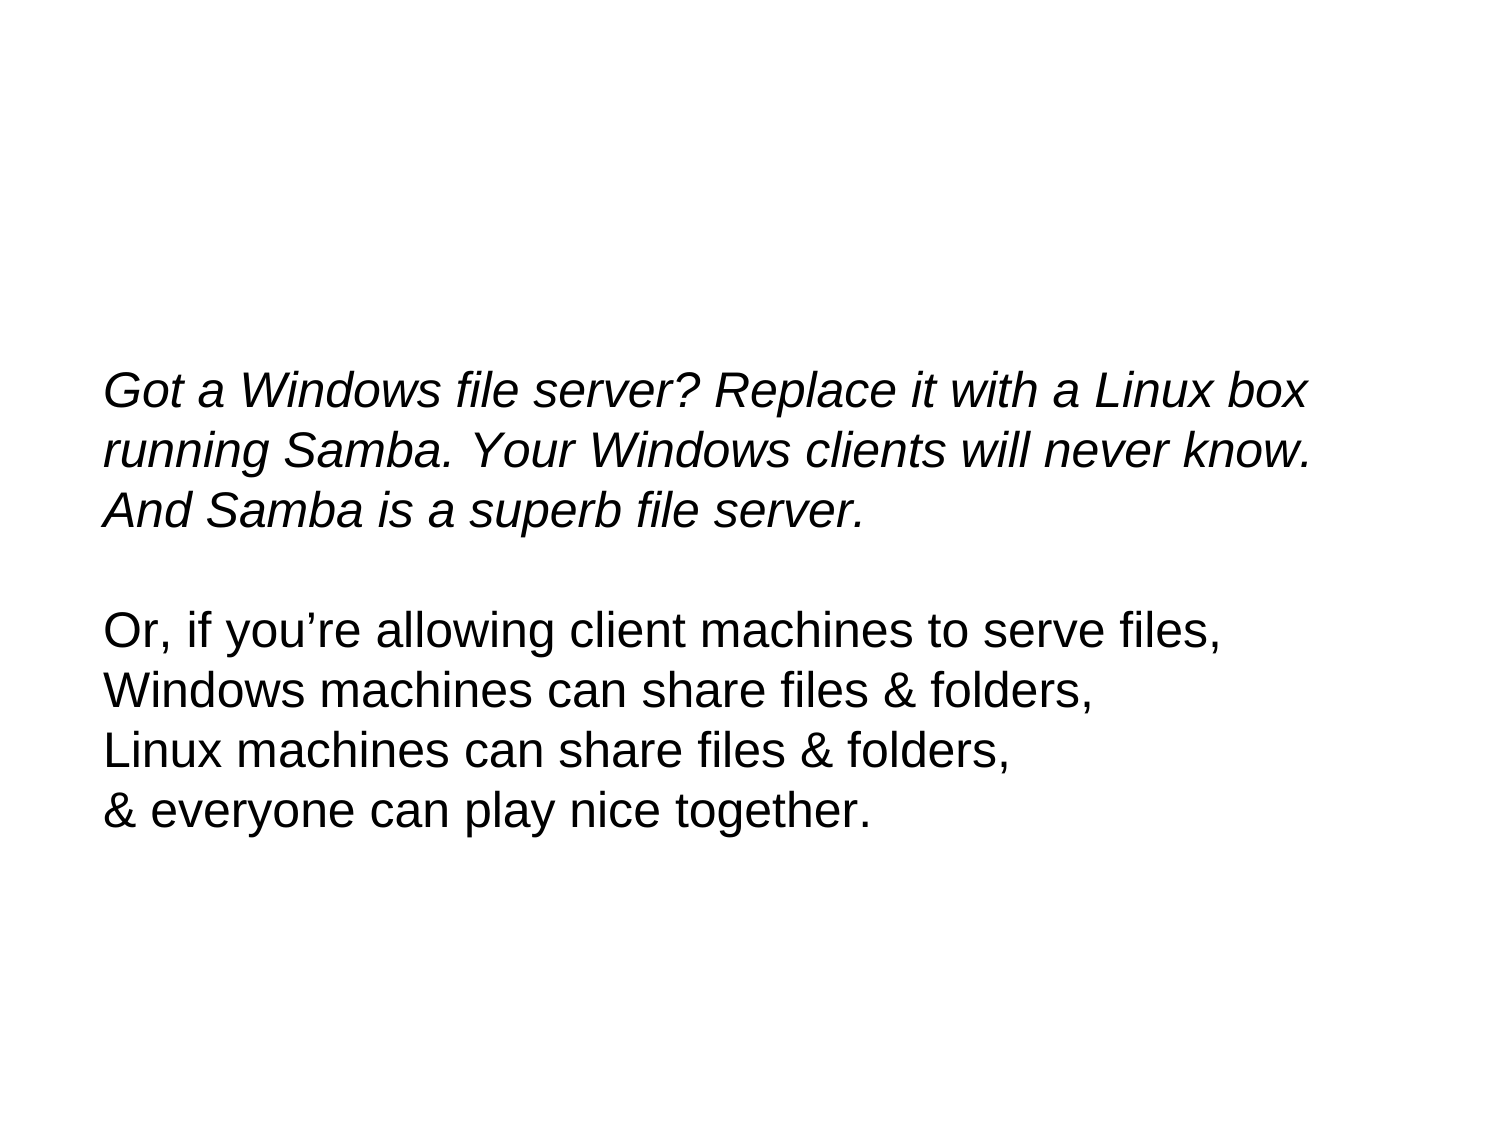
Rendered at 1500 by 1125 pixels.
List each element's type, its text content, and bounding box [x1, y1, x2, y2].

text_box Got a Windows file server? Replace it with a Linux box running Samba. Your Windows clients will never know. And Samba is a superb file server. Or, if you’re allowing client machines to serve files, Windows machines can share files & folders, Linux machines can share files & folders, & everyone can play nice together. [88, 350, 1471, 937]
